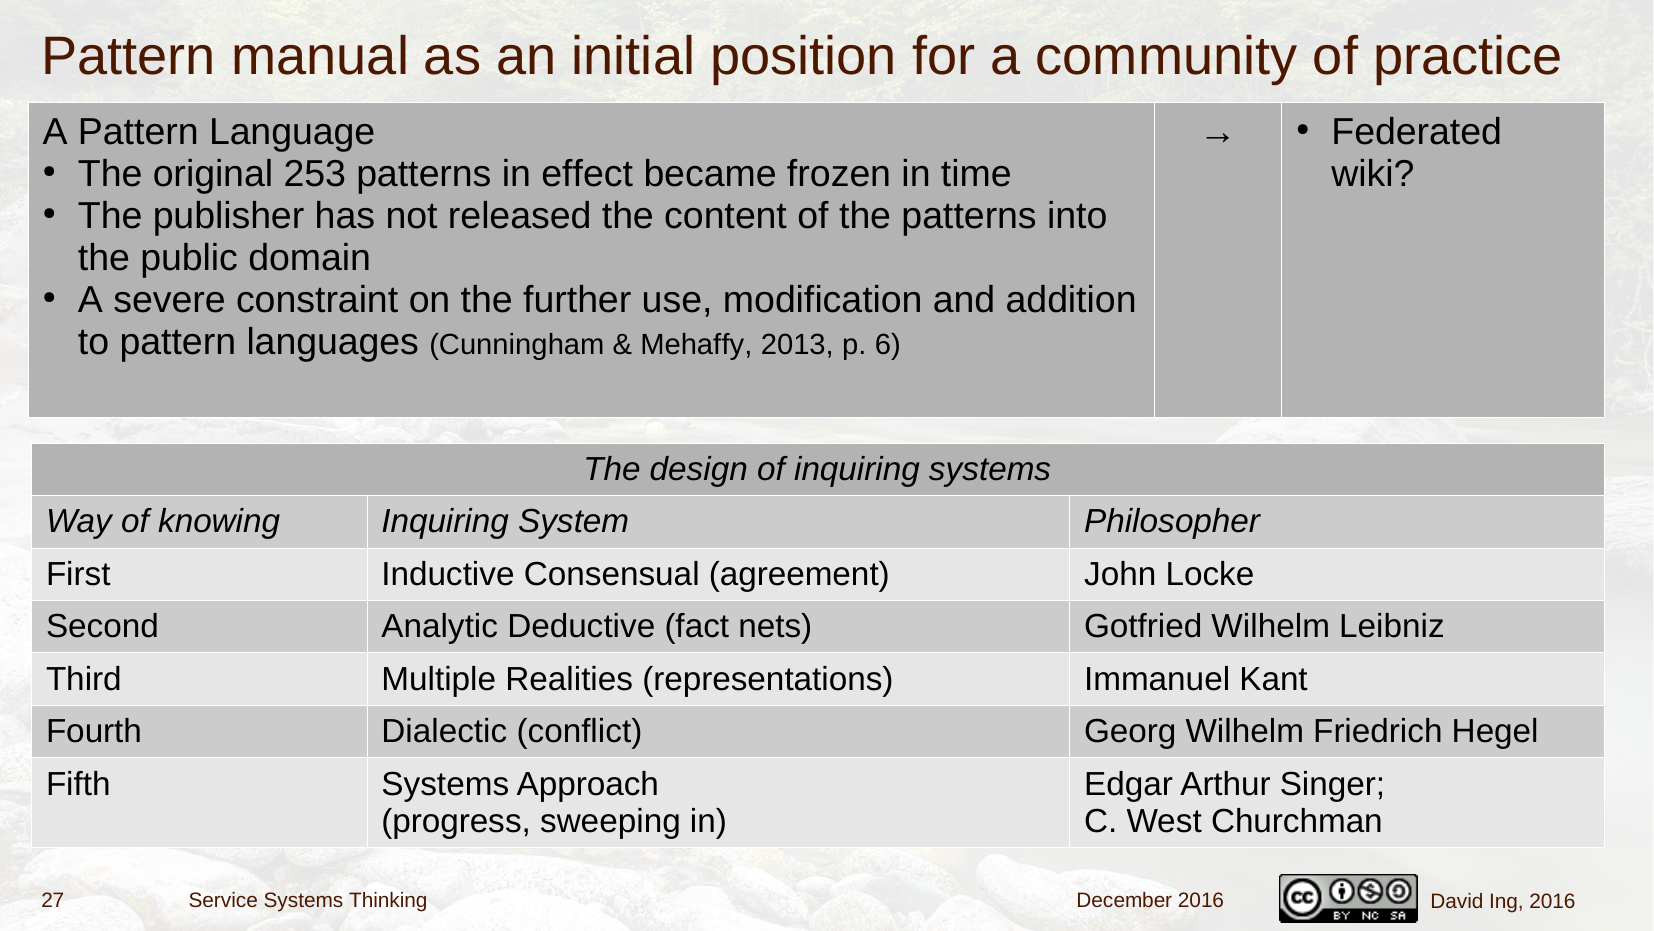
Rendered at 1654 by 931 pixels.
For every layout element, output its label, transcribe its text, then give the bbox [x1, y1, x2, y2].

table_cell Way of knowing [32, 496, 367, 548]
table_header The design of inquiring systems [32, 444, 1604, 495]
table_cell Immanuel Kant [1070, 653, 1604, 705]
table_cell Philosopher [1070, 496, 1604, 548]
table_header Federated wiki? [1282, 103, 1604, 417]
title Pattern manual as an initial position for a community of practice [41, 30, 1613, 126]
table_cell Dialectic (conflict) [368, 706, 1069, 757]
table_cell Systems Approach (progress, sweeping in) [368, 758, 1069, 847]
table_cell Inductive Consensual (agreement) [368, 549, 1069, 600]
table_cell First [32, 549, 367, 600]
table_cell Multiple Realities (representations) [368, 653, 1069, 705]
table_cell Inquiring System [368, 496, 1069, 548]
picture [0, 0, 1654, 931]
table_cell Second [32, 601, 367, 652]
table_cell Analytic Deductive (fact nets) [368, 601, 1069, 652]
table_cell Fifth [32, 758, 367, 847]
table_cell Georg Wilhelm Friedrich Hegel [1070, 706, 1604, 757]
table_cell Third [32, 653, 367, 705]
table_cell Fourth [32, 706, 367, 757]
table_cell John Locke [1070, 549, 1604, 600]
table_header → [1155, 103, 1281, 417]
table_cell Edgar Arthur Singer; C. West Churchman [1070, 758, 1604, 847]
table_header A Pattern Language The original 253 patterns in effect became frozen in time The publisher has not released the content of the patterns into the public domain A severe constraint on the further use, modification and addition to pattern languages (Cunningham & Mehaffy, 2013, p. 6) [29, 103, 1154, 417]
table_cell Gotfried Wilhelm Leibniz [1070, 601, 1604, 652]
